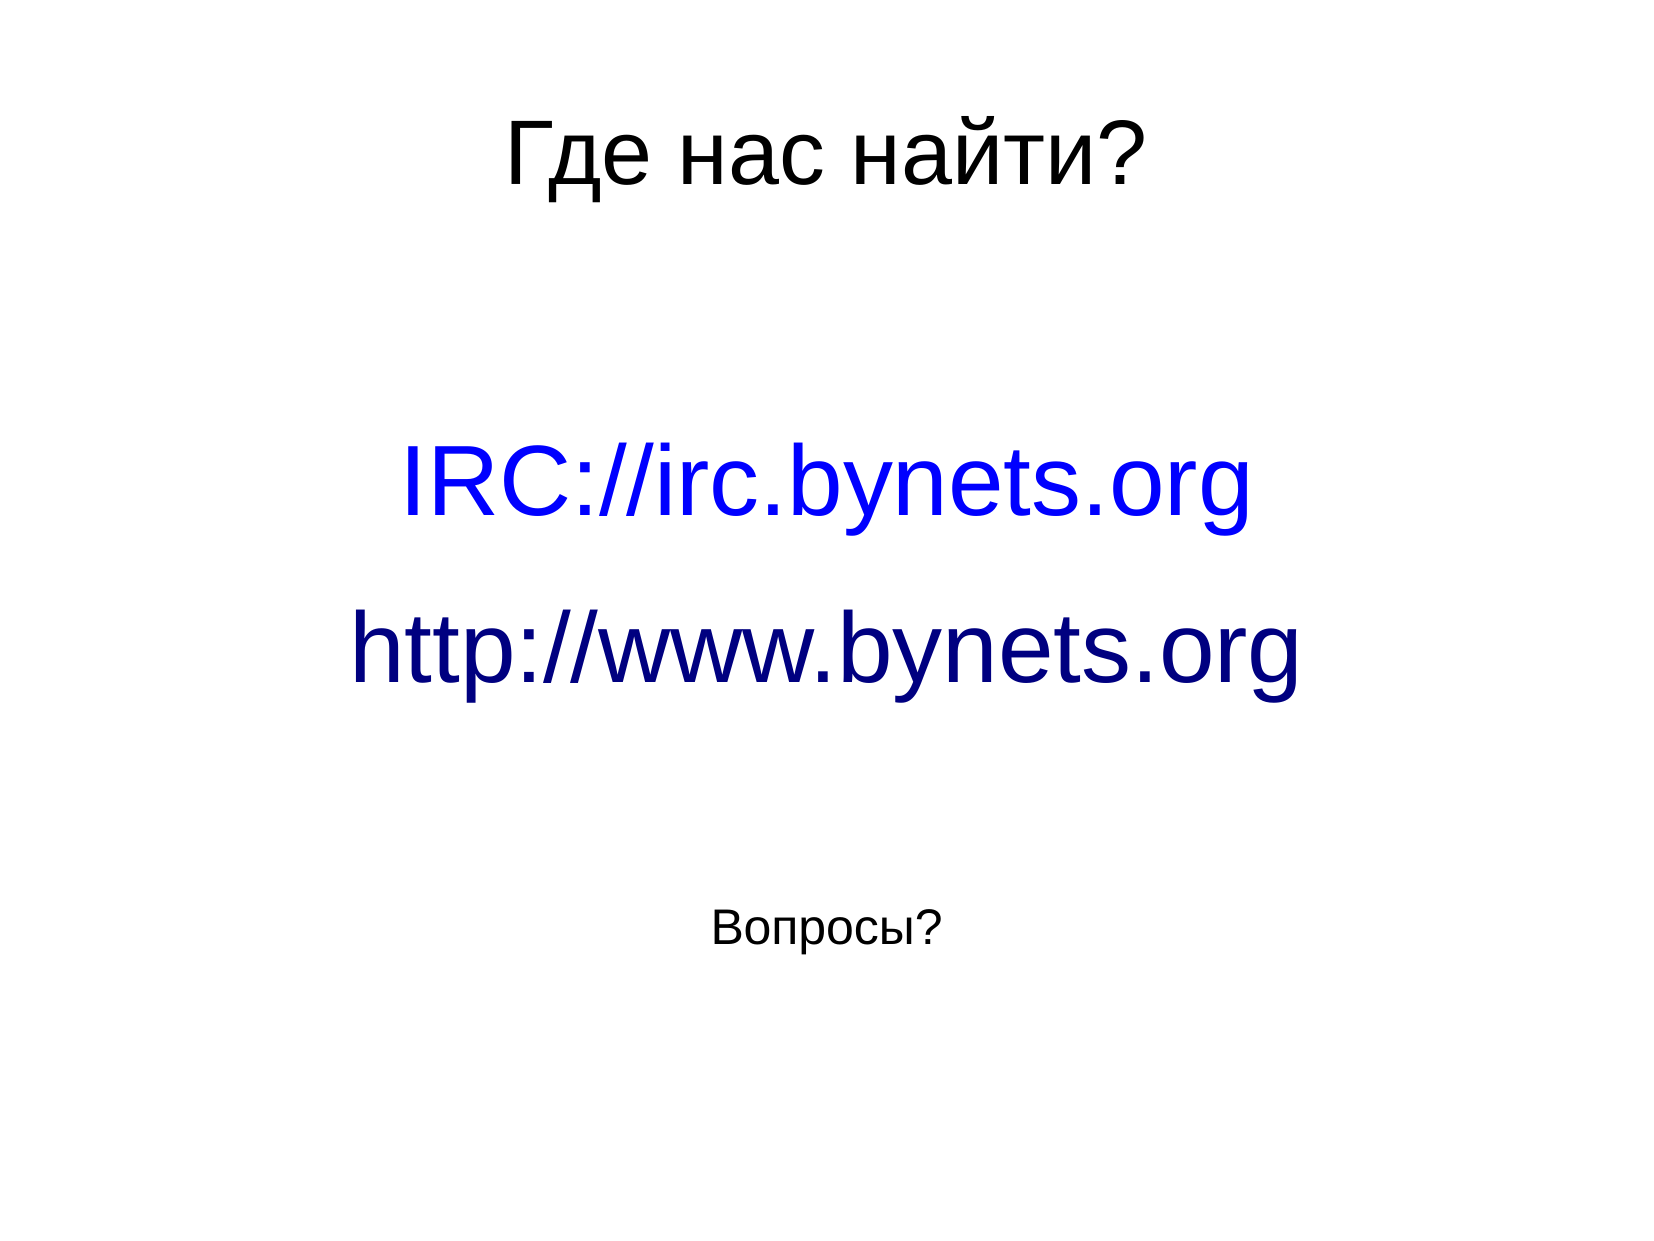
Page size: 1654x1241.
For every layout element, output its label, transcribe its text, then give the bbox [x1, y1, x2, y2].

subtitle IRC://irc.bynets.org http://www.bynets.org Вопросы? [82, 297, 1571, 1102]
title Где нас найти? [82, 56, 1571, 250]
